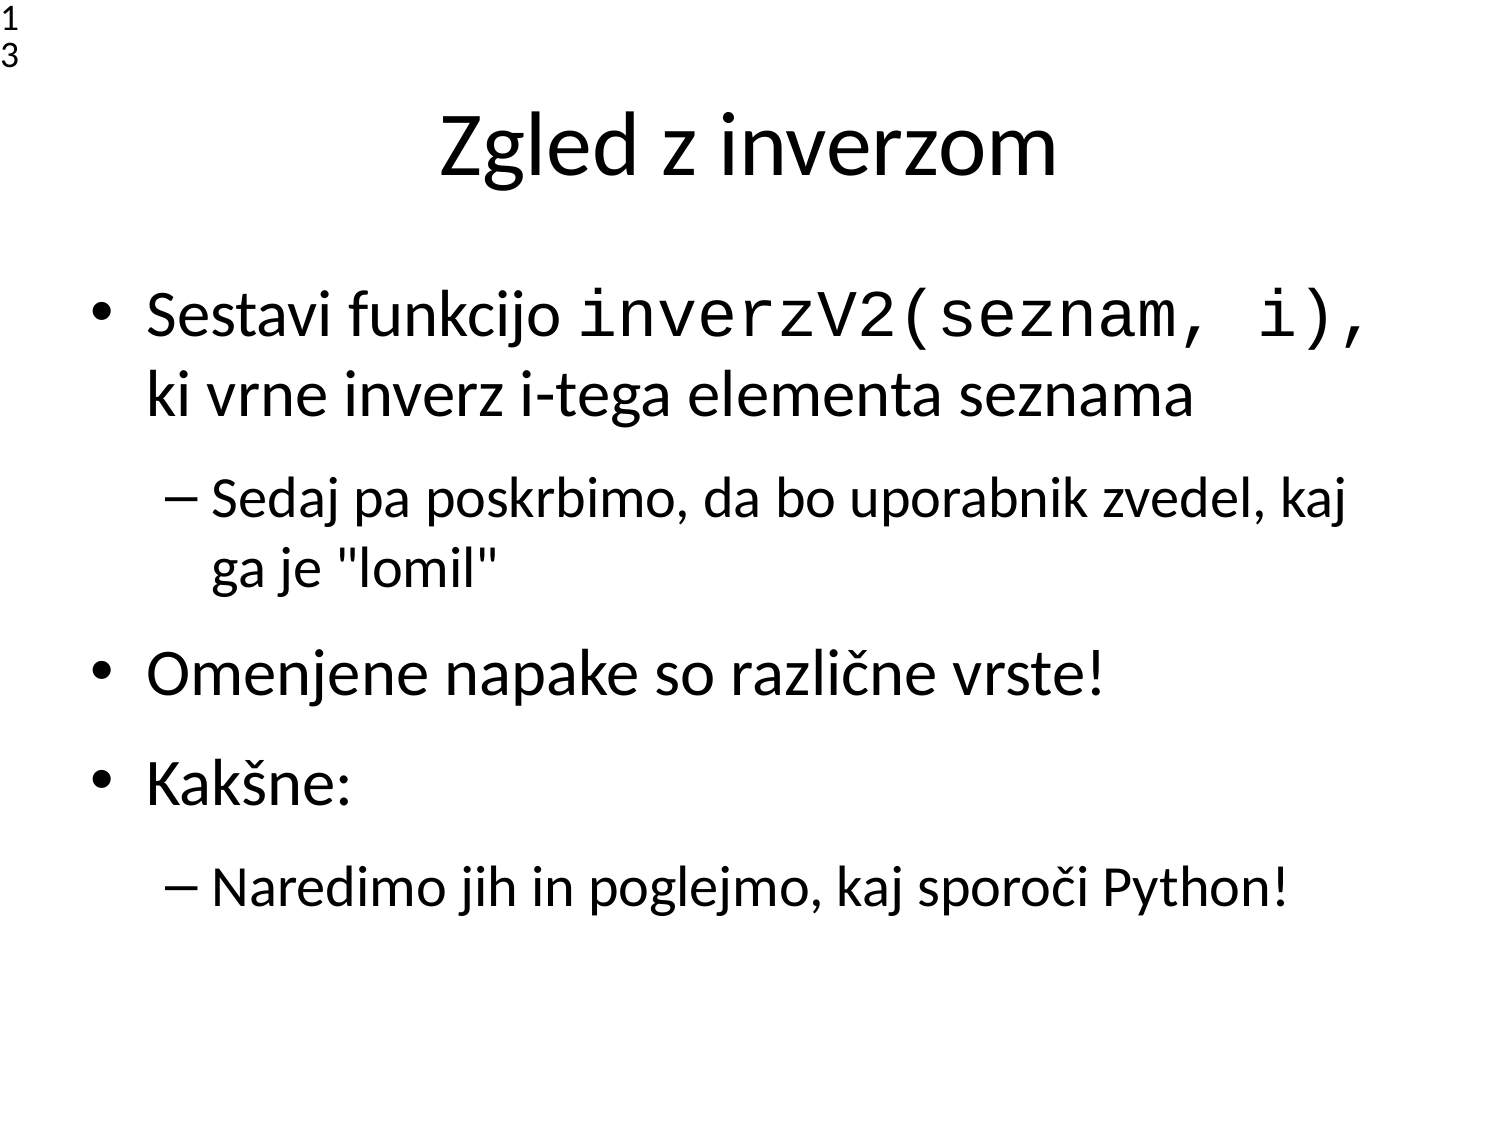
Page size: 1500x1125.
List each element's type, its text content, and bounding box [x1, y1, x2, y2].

title Zgled z inverzom [75, 45, 1425, 233]
list Sestavi funkcijo inverzV2(seznam, i), ki vrne inverz i-tega elementa seznama Sedaj pa poskrbimo, da bo uporabnik zvedel, kaj ga je "lomil" Omenjene napake so različne vrste! Kakšne: Naredimo jih in poglejmo, kaj sporoči Python! [75, 262, 1425, 1005]
